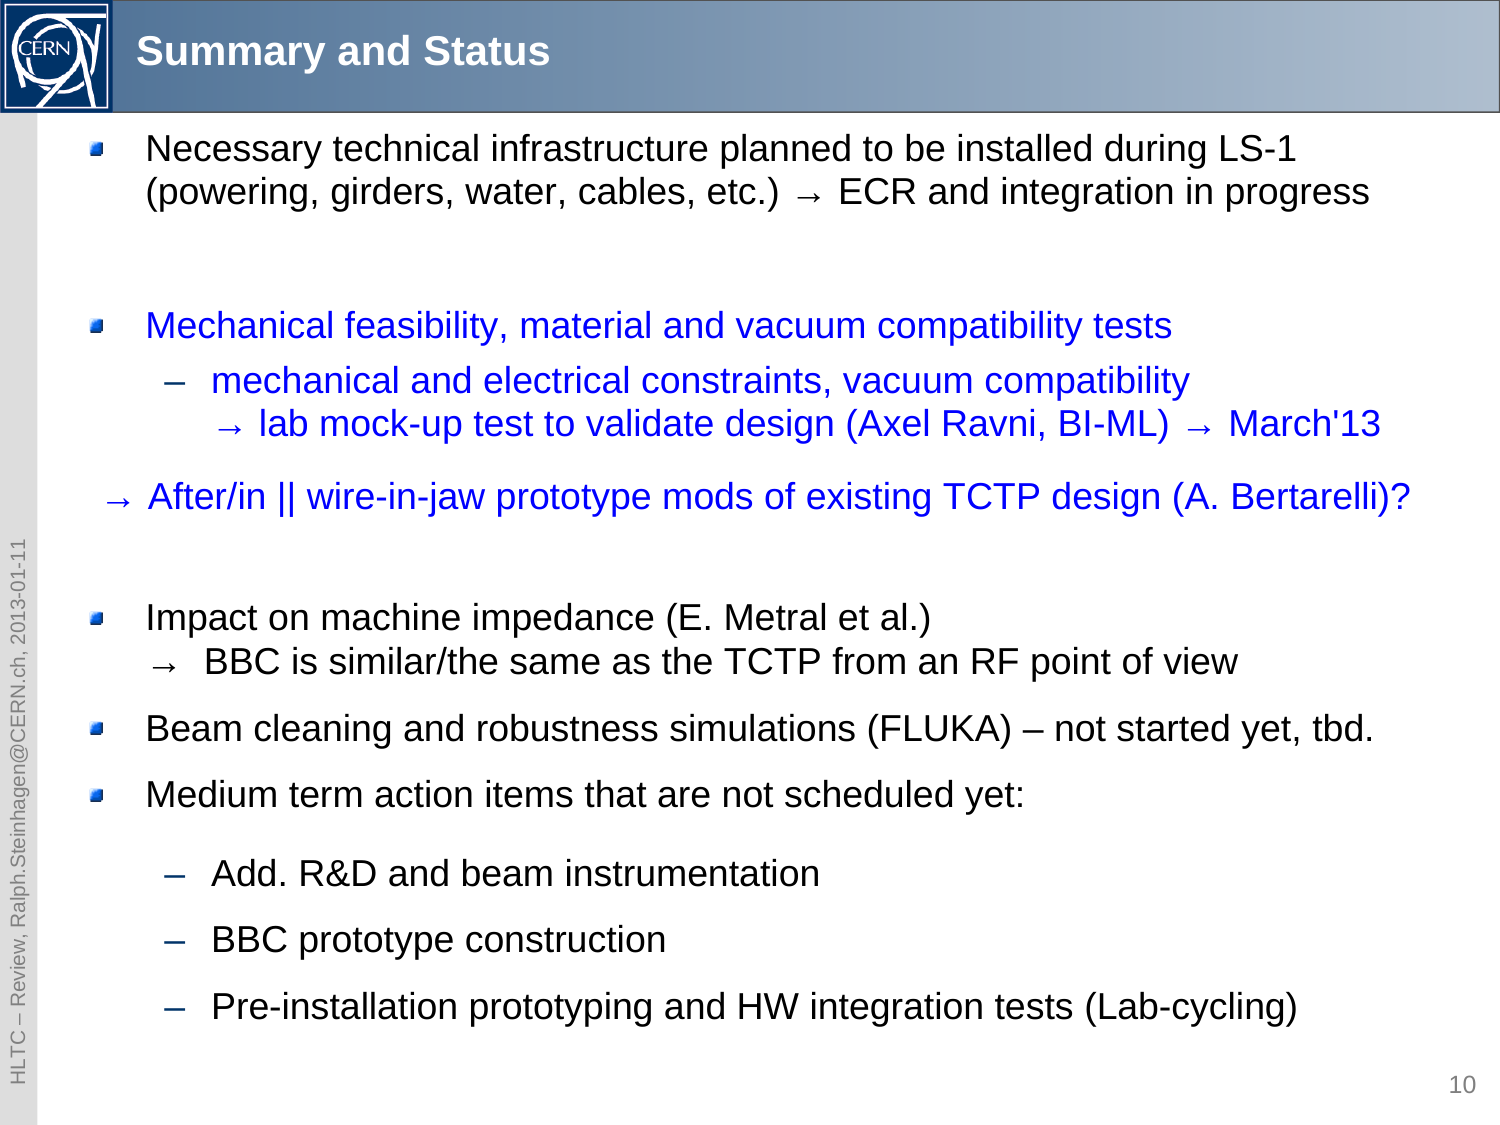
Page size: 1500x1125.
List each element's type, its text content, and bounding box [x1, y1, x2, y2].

list Necessary technical infrastructure planned to be installed during LS-1 (powering, girders, water, cables, etc.) → ECR and integration in progress Mechanical feasibility, material and vacuum compatibility tests mechanical and electrical constraints, vacuum compatibility → lab mock-up test to validate design (Axel Ravni, BI-ML) → March'13 → After/in || wire-in-jaw prototype mods of existing TCTP design (A. Bertarelli)? Impact on machine impedance (E. Metral et al.) → BBC is similar/the same as the TCTP from an RF point of view Beam cleaning and robustness simulations (FLUKA) – not started yet, tbd. Medium term action items that are not scheduled yet: Add. R&D and beam instrumentation BBC prototype construction Pre-installation prototyping and HW integration tests (Lab-cycling) [89, 126, 1446, 1090]
picture [0, 0, 113, 113]
title Summary and Status [136, 0, 1460, 103]
